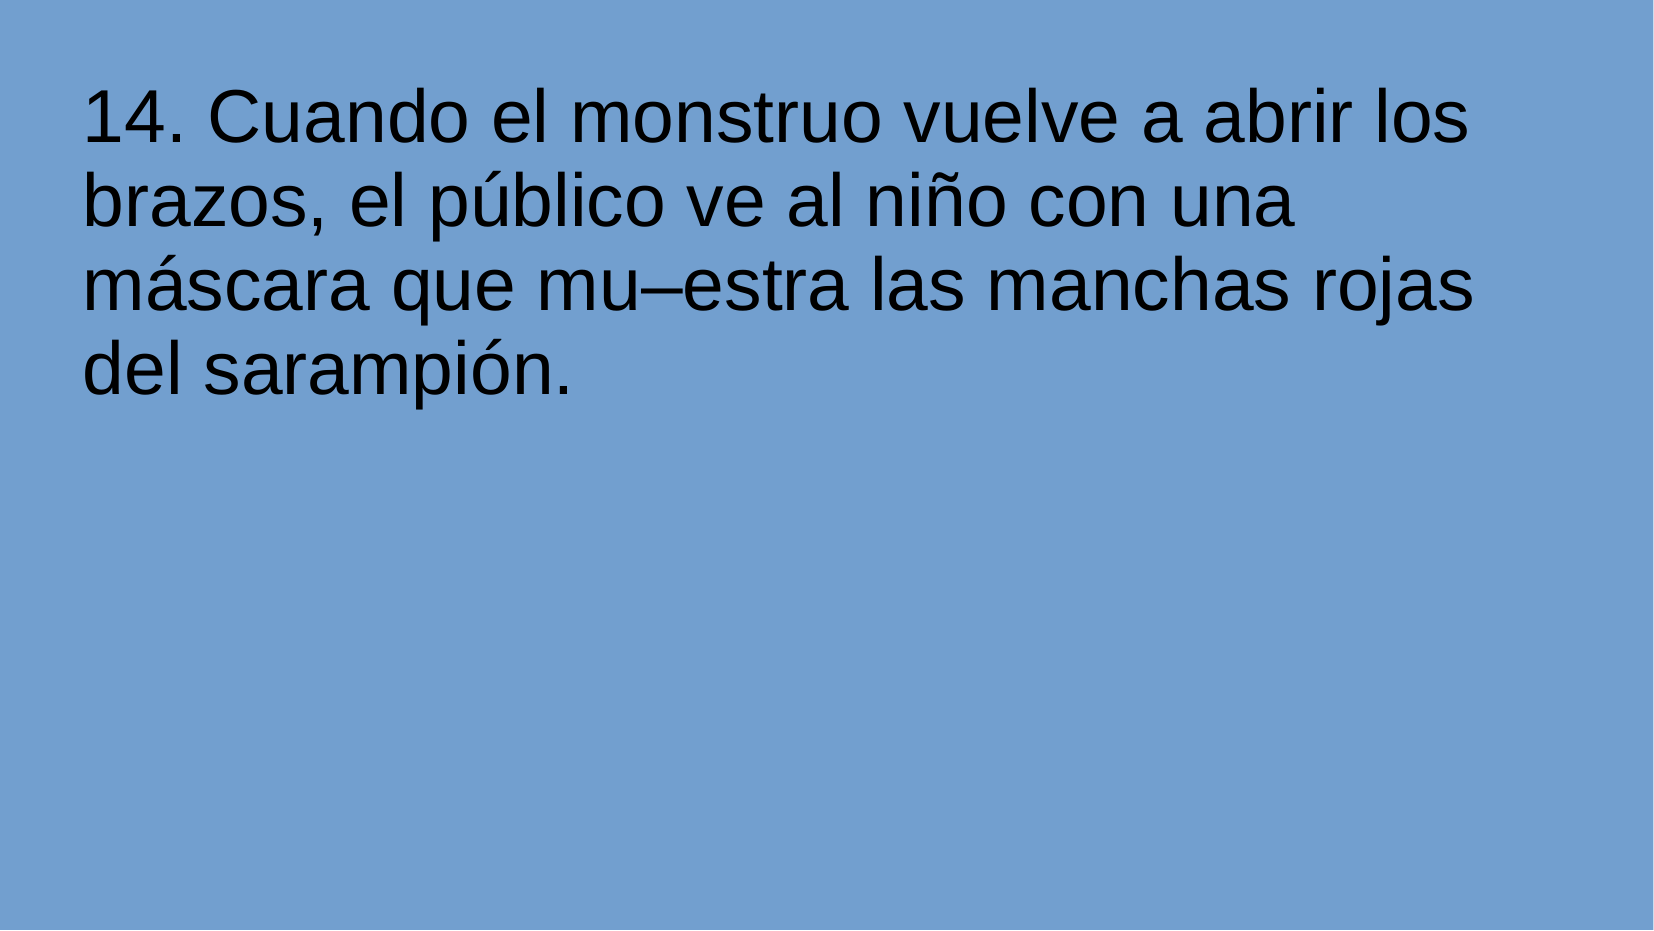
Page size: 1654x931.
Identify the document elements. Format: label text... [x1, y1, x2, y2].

list 14. Cuando el monstruo vuelve a abrir los brazos, el público ve al niño con una máscara que mu–estra las manchas rojas del sarampión. [82, 74, 1571, 615]
